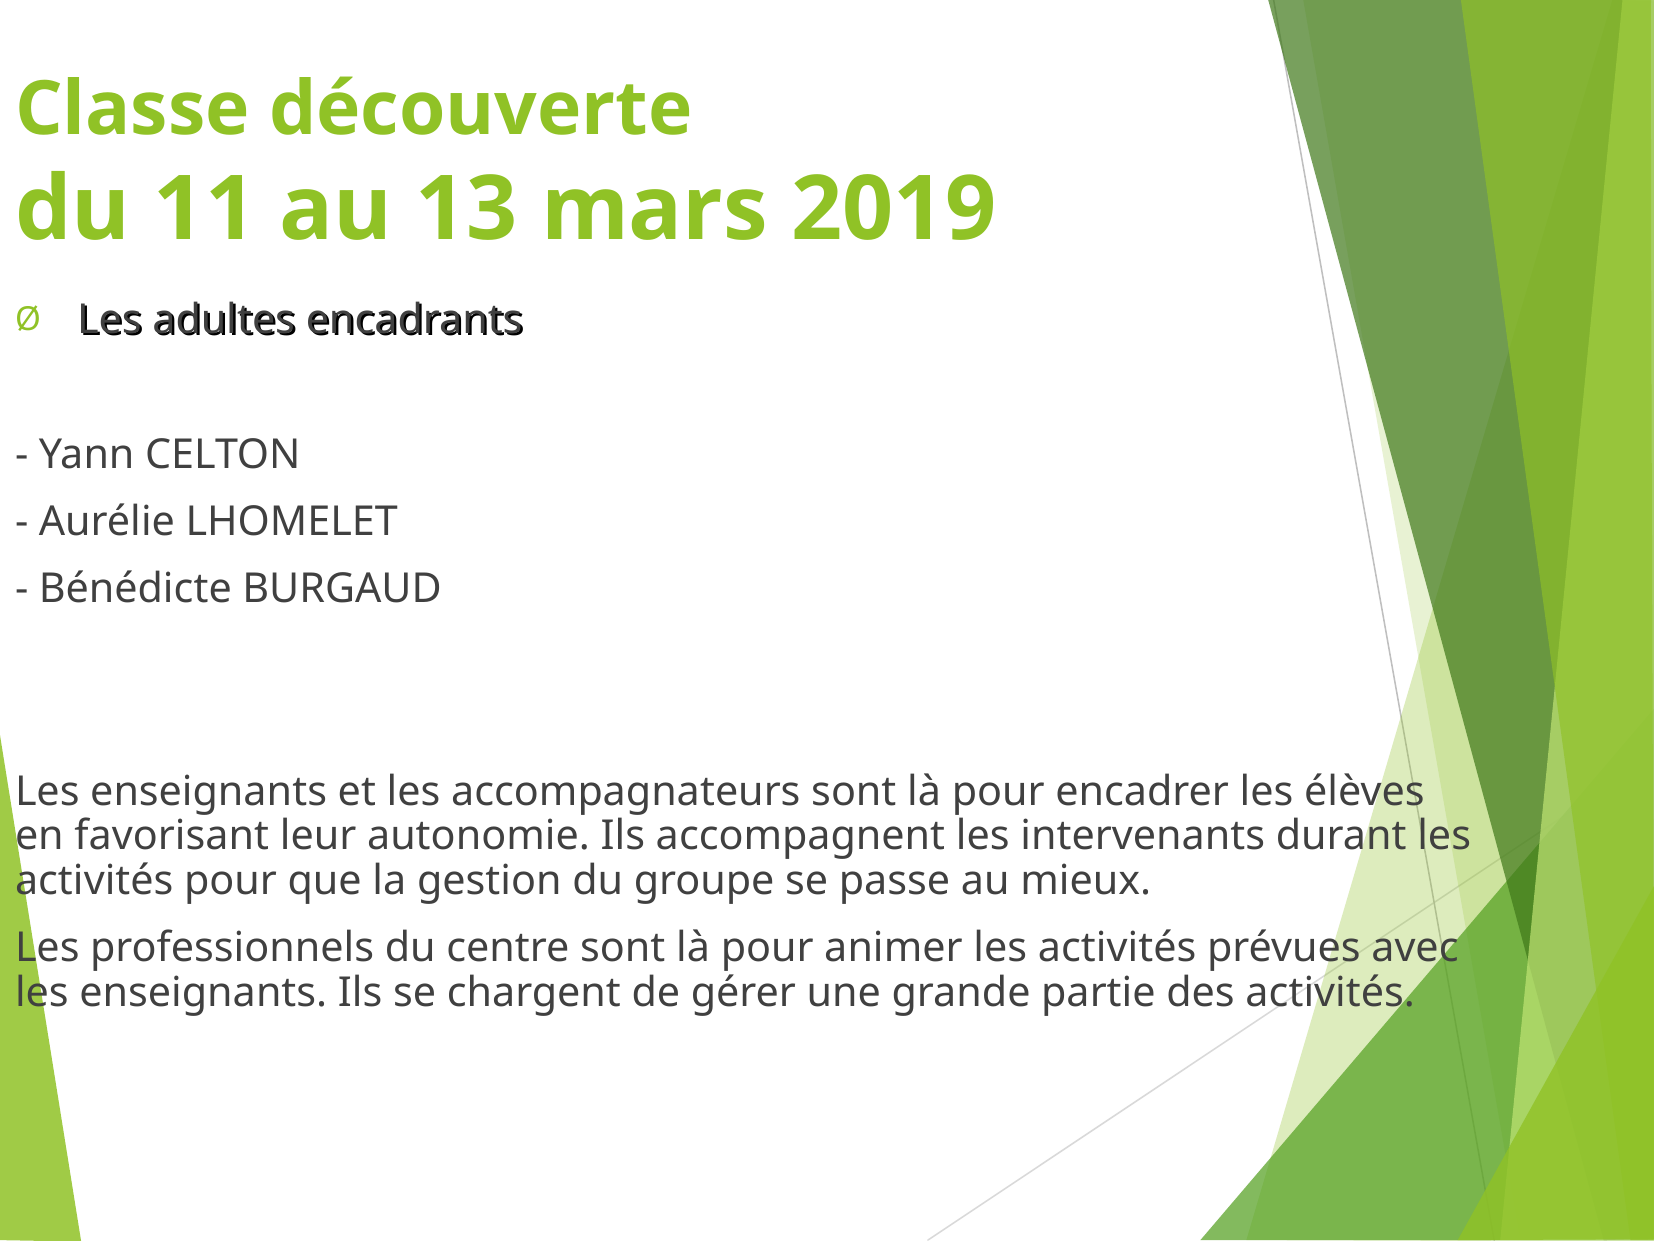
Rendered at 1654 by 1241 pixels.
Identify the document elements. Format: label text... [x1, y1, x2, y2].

title Classe découverte du 11 au 13 mars 2019 [0, 52, 1489, 266]
list Les adultes encadrants - Yann CELTON - Aurélie LHOMELET - Bénédicte BURGAUD Les enseignants et les accompagnateurs sont là pour encadrer les élèves en favorisant leur autonomie. Ils accompagnent les intervenants durant les activités pour que la gestion du groupe se passe au mieux. Les professionnels du centre sont là pour animer les activités prévues avec les enseignants. Ils se chargent de gérer une grande partie des activités. [0, 290, 1489, 1109]
